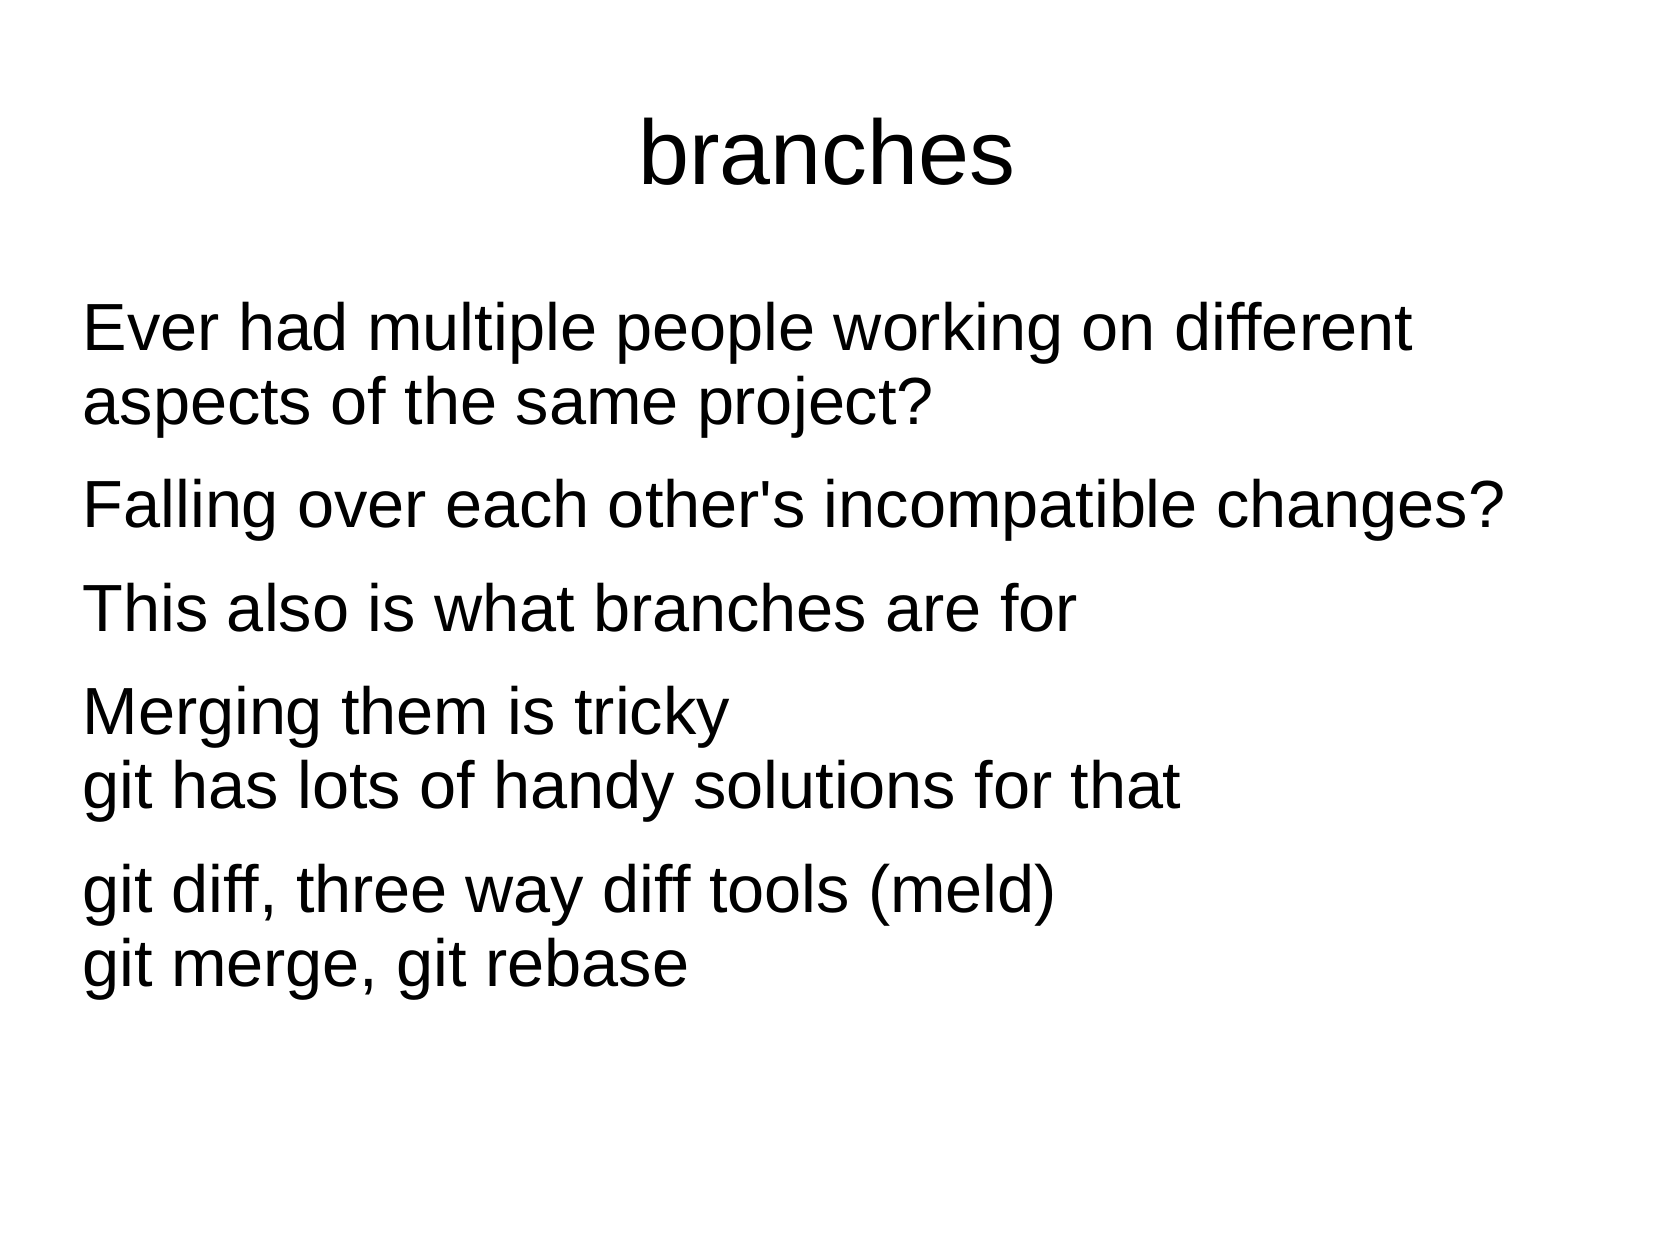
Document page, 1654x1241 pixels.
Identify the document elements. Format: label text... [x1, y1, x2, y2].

title branches [82, 49, 1571, 257]
list Ever had multiple people working on different aspects of the same project? Falling over each other's incompatible changes? This also is what branches are for Merging them is tricky git has lots of handy solutions for that git diff, three way diff tools (meld) git merge, git rebase [82, 290, 1571, 1010]
